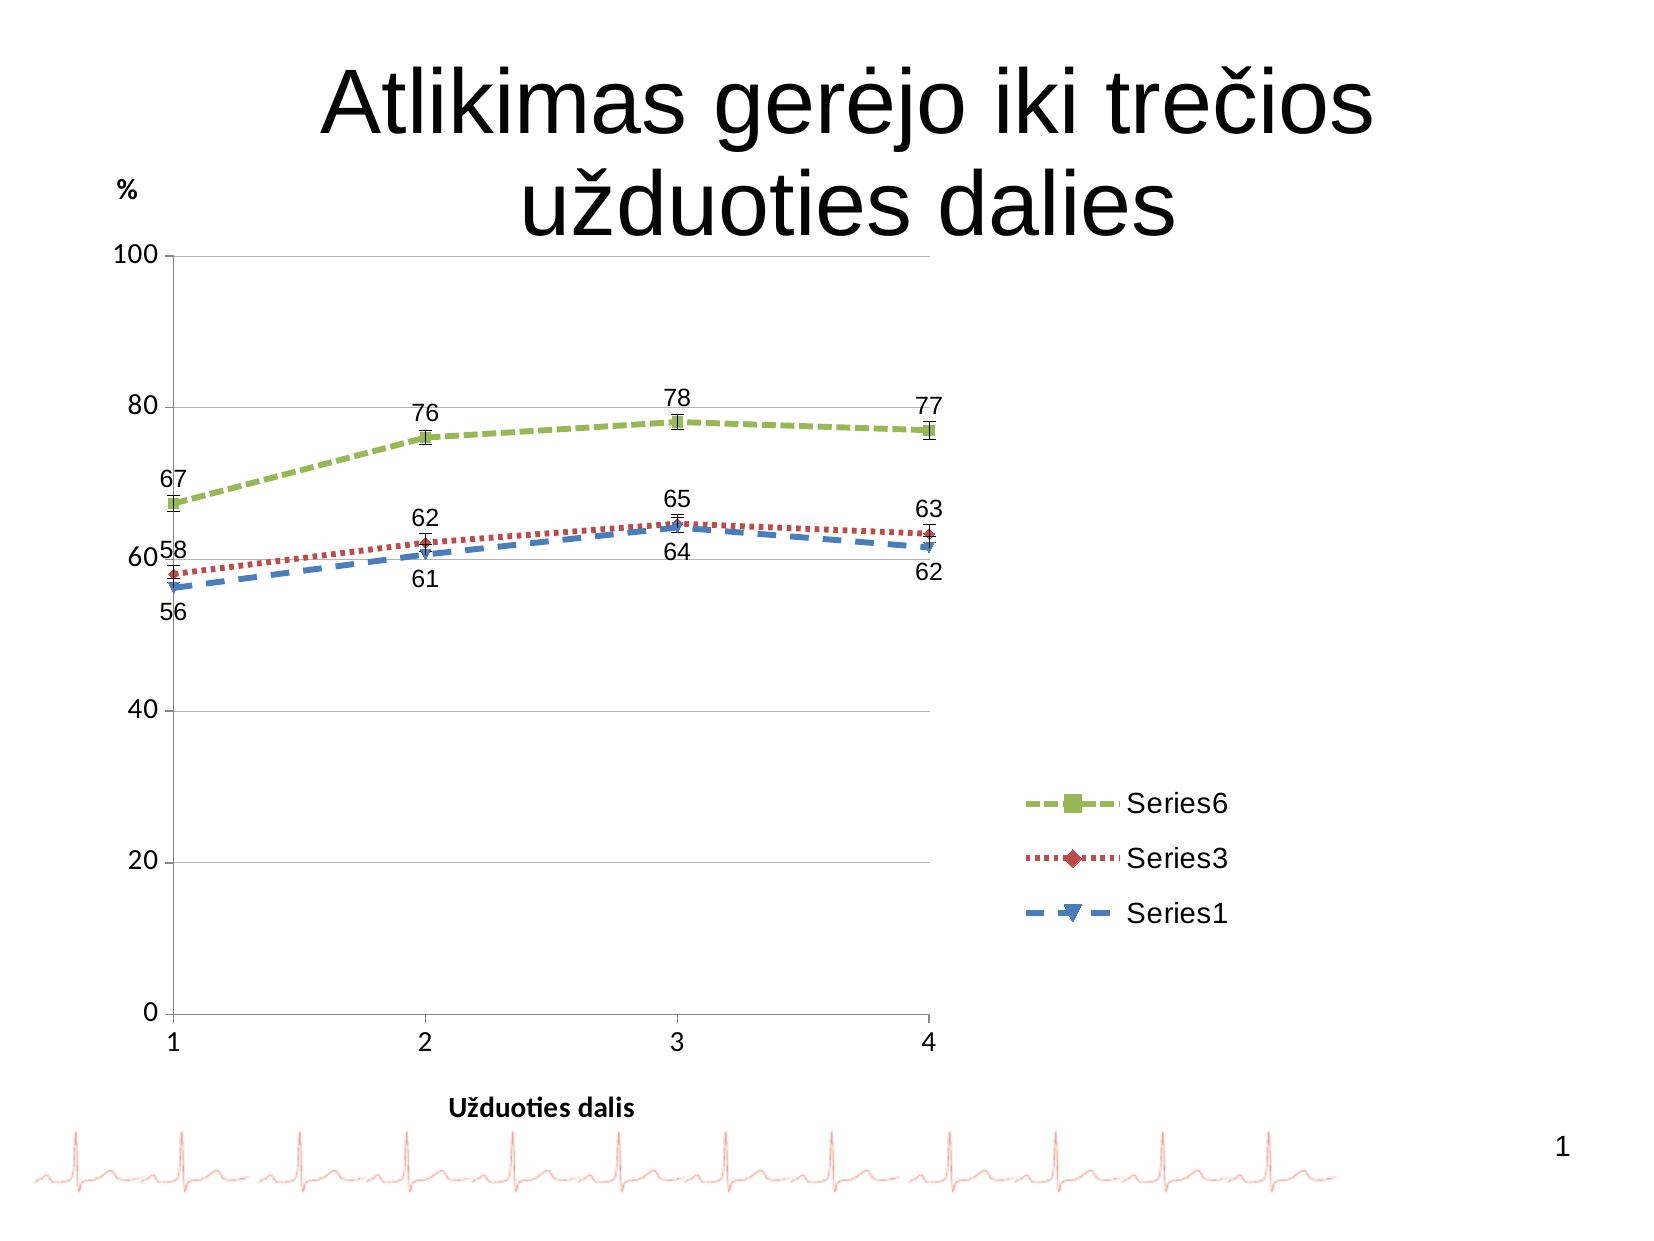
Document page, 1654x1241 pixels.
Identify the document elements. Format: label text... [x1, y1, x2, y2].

title Atlikimas gerėjo iki trečios užduoties dalies [198, 49, 1501, 257]
chart [70, 144, 1382, 1155]
